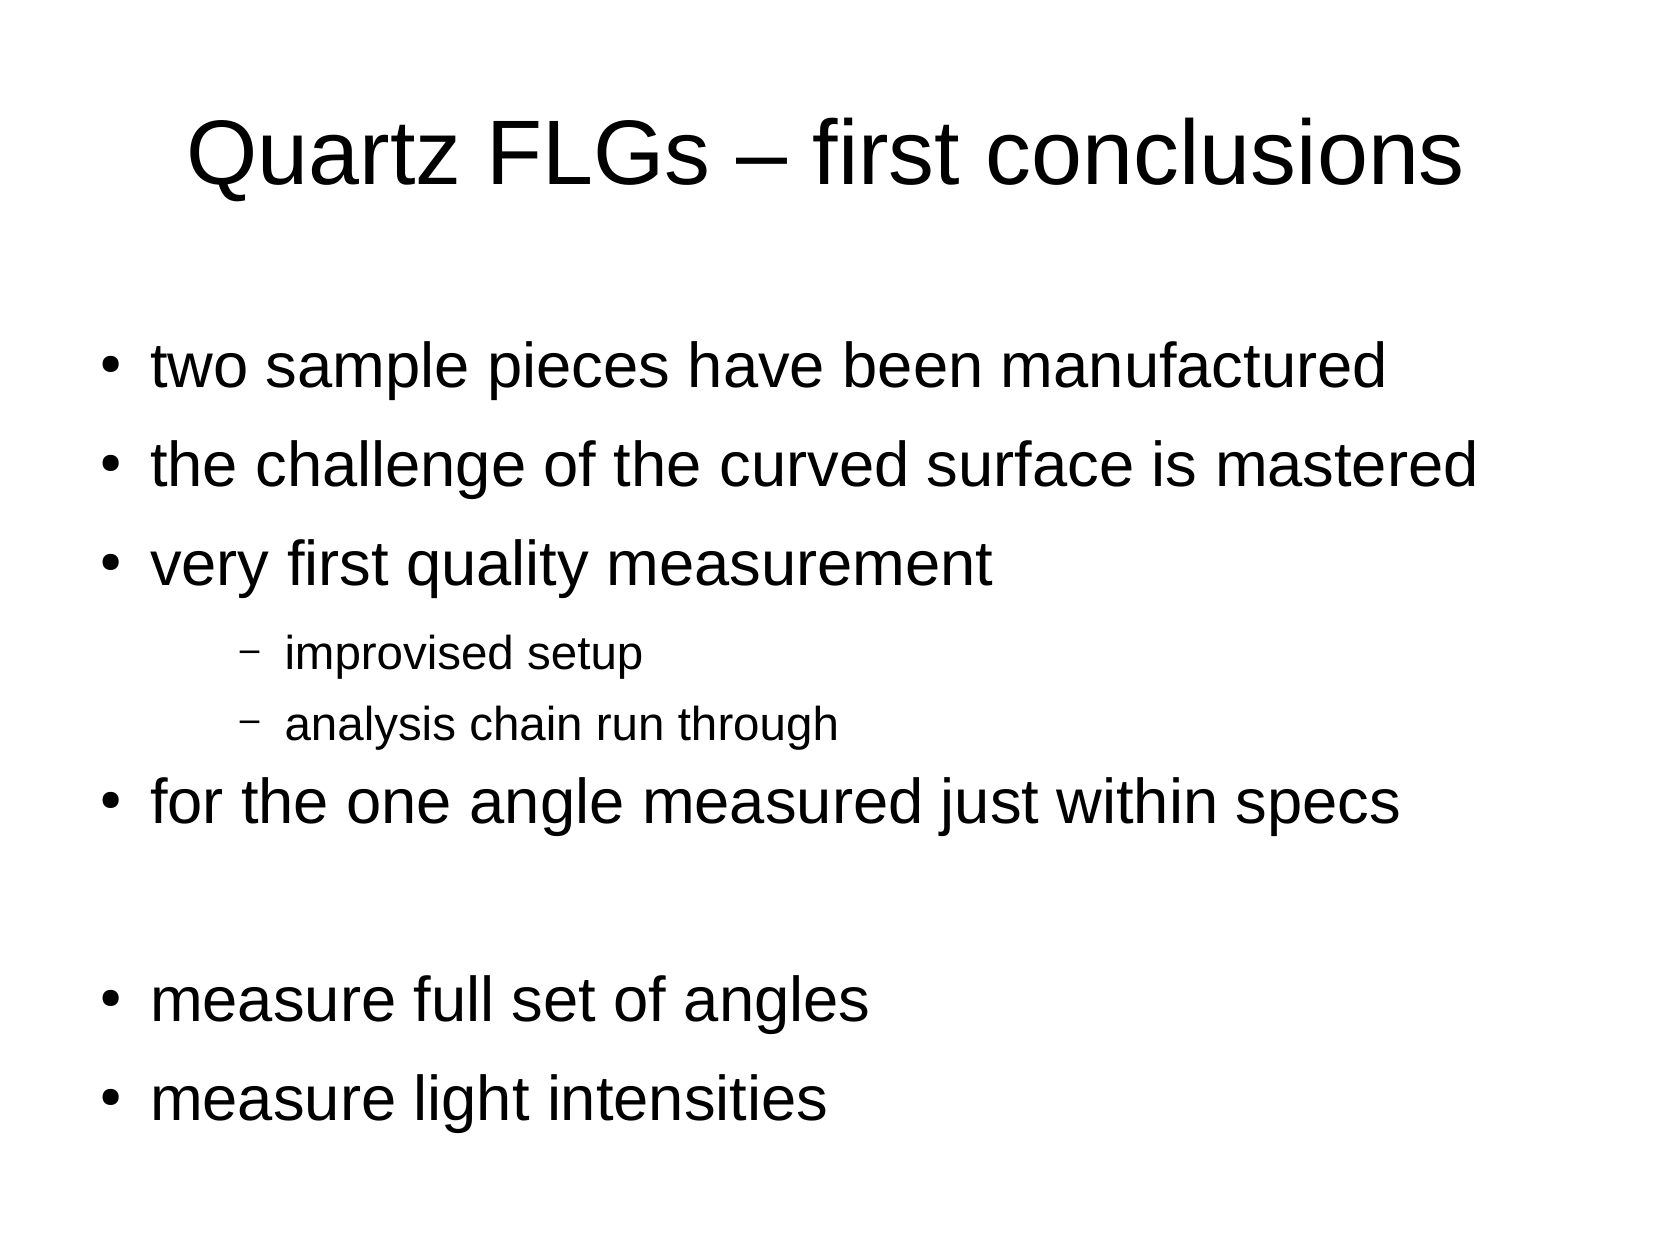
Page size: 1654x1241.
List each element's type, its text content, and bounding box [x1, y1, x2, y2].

title Quartz FLGs – first conclusions [82, 56, 1571, 250]
list two sample pieces have been manufactured the challenge of the curved surface is mastered very first quality measurement improvised setup analysis chain run through for the one angle measured just within specs measure full set of angles measure light intensities [82, 330, 1512, 1150]
